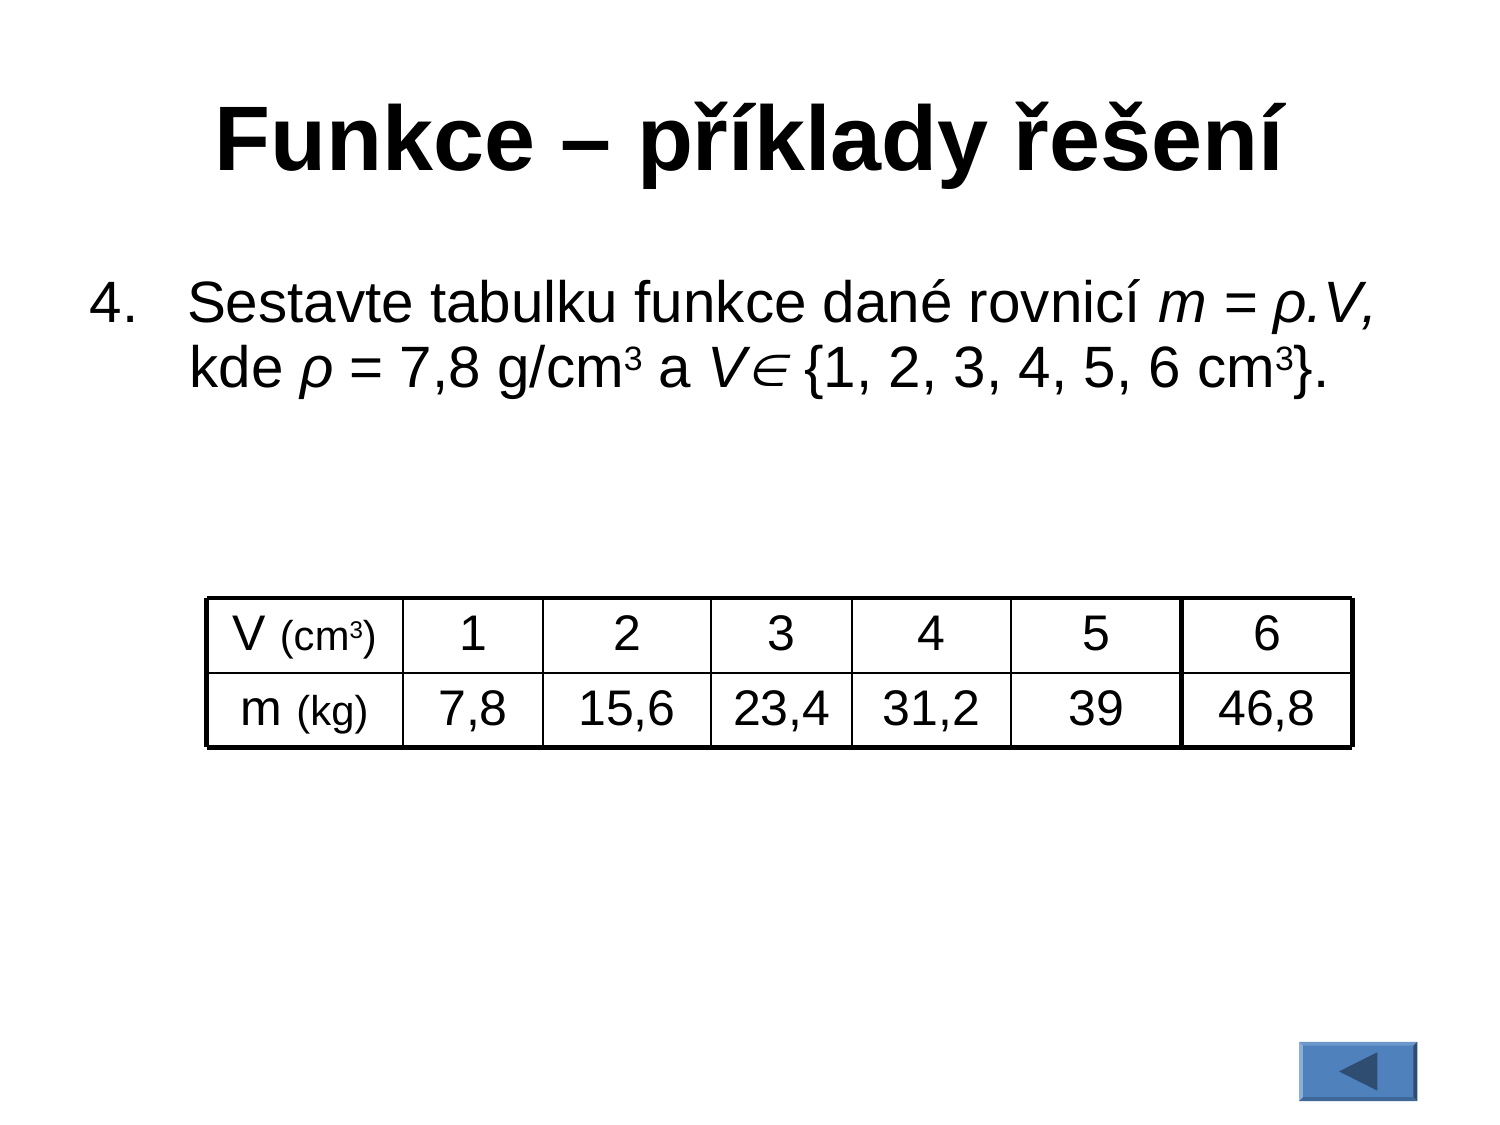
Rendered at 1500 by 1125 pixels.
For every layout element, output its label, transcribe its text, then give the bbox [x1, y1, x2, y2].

text_box 46,8 [1184, 674, 1350, 745]
title Funkce – příklady řešení [75, 45, 1426, 233]
text_box 3 [712, 600, 851, 672]
text_box 4. Sestavte tabulku funkce dané rovnicí m = ρ.V, kde ρ = 7,8 g/cm3 a V {1, 2, 3, 4, 5, 6 cm3}. [74, 262, 1412, 445]
text_box V (cm3) [209, 600, 402, 672]
text_box 39 [1012, 674, 1179, 745]
text_box 1 [404, 600, 542, 672]
text_box 12 [1299, 1041, 1303, 1102]
text_box 6 [1184, 600, 1350, 672]
text_box 7,8 [404, 674, 542, 745]
text_box 15,6 [544, 674, 710, 745]
text_box 31,2 [853, 674, 1010, 745]
text_box 2 [544, 600, 710, 672]
text_box 4 [853, 600, 1010, 672]
text_box [1300, 1041, 1418, 1102]
text_box m (kg) [209, 674, 402, 745]
text_box 5 [1012, 600, 1179, 672]
text_box 23,4 [712, 674, 851, 745]
